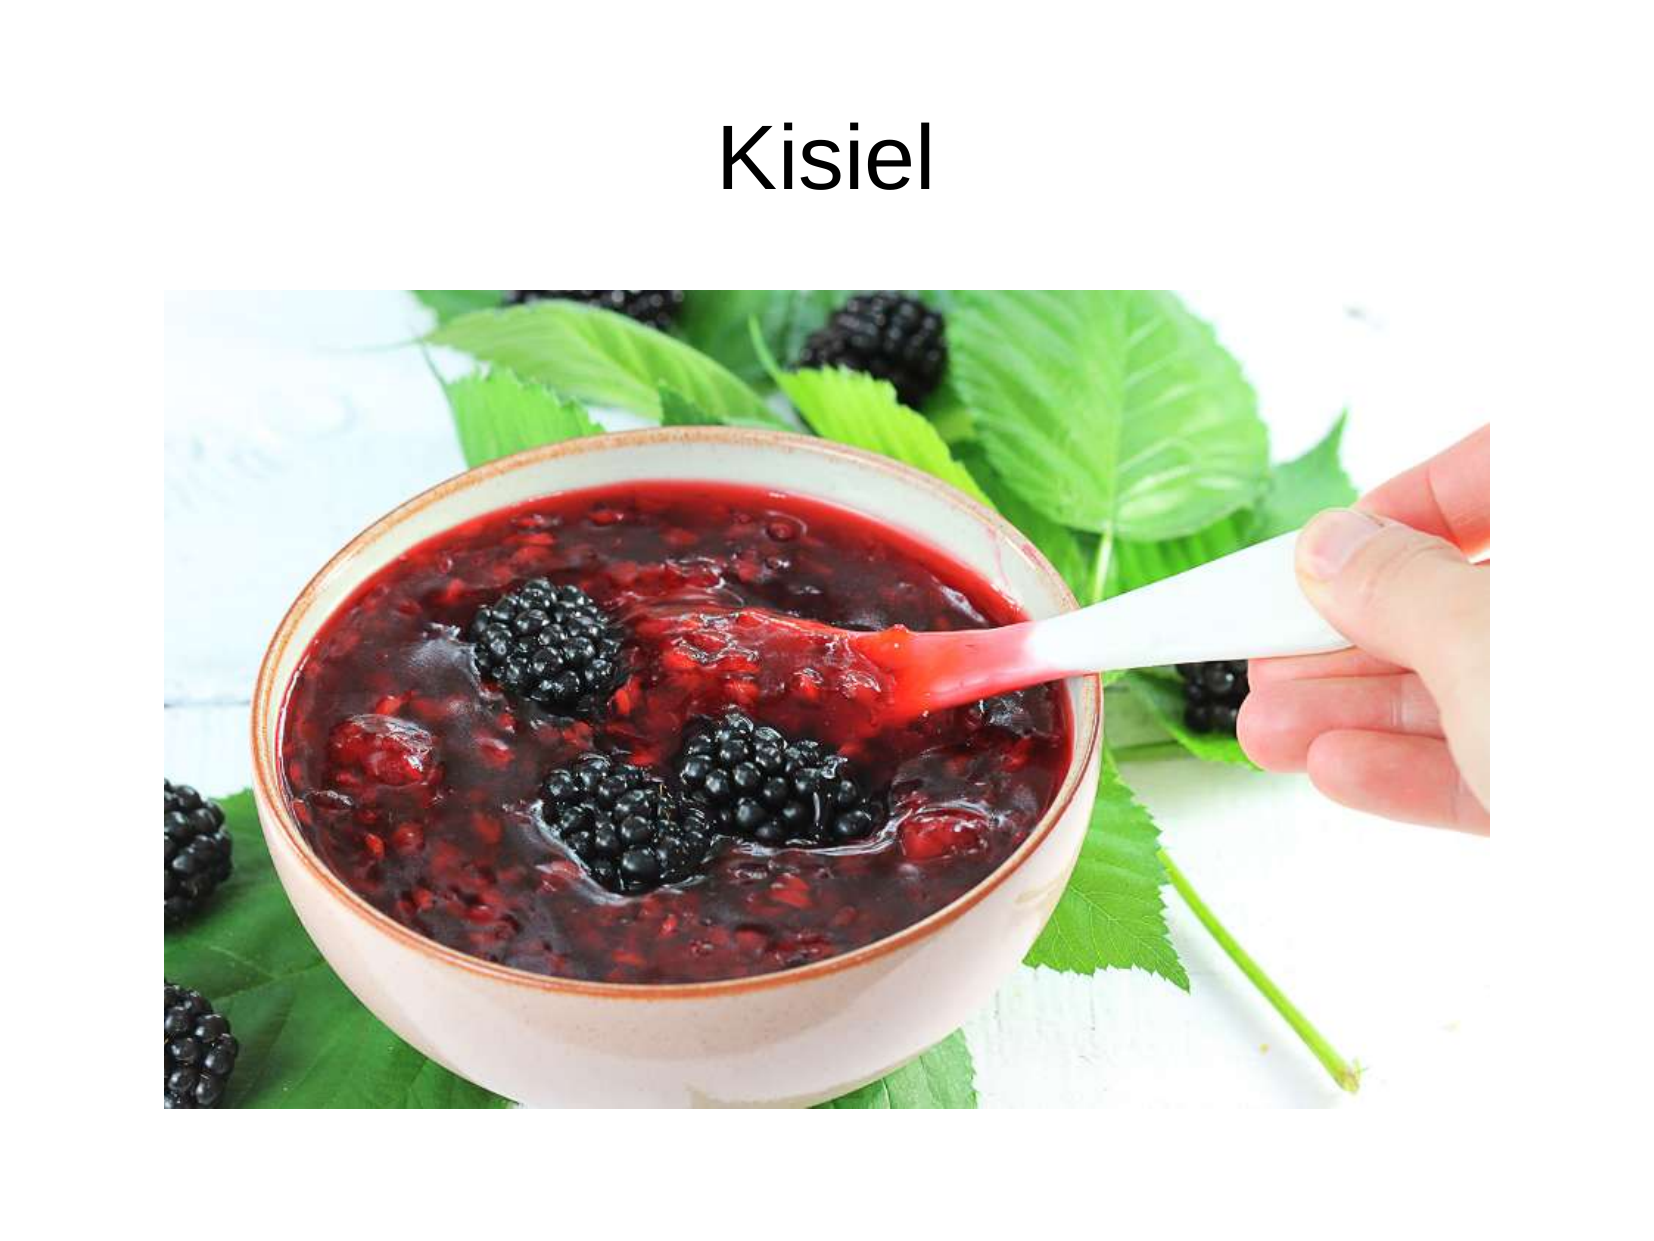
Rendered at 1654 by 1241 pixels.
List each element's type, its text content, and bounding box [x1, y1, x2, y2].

picture [164, 290, 1490, 1109]
title Kisiel [82, 49, 1571, 257]
